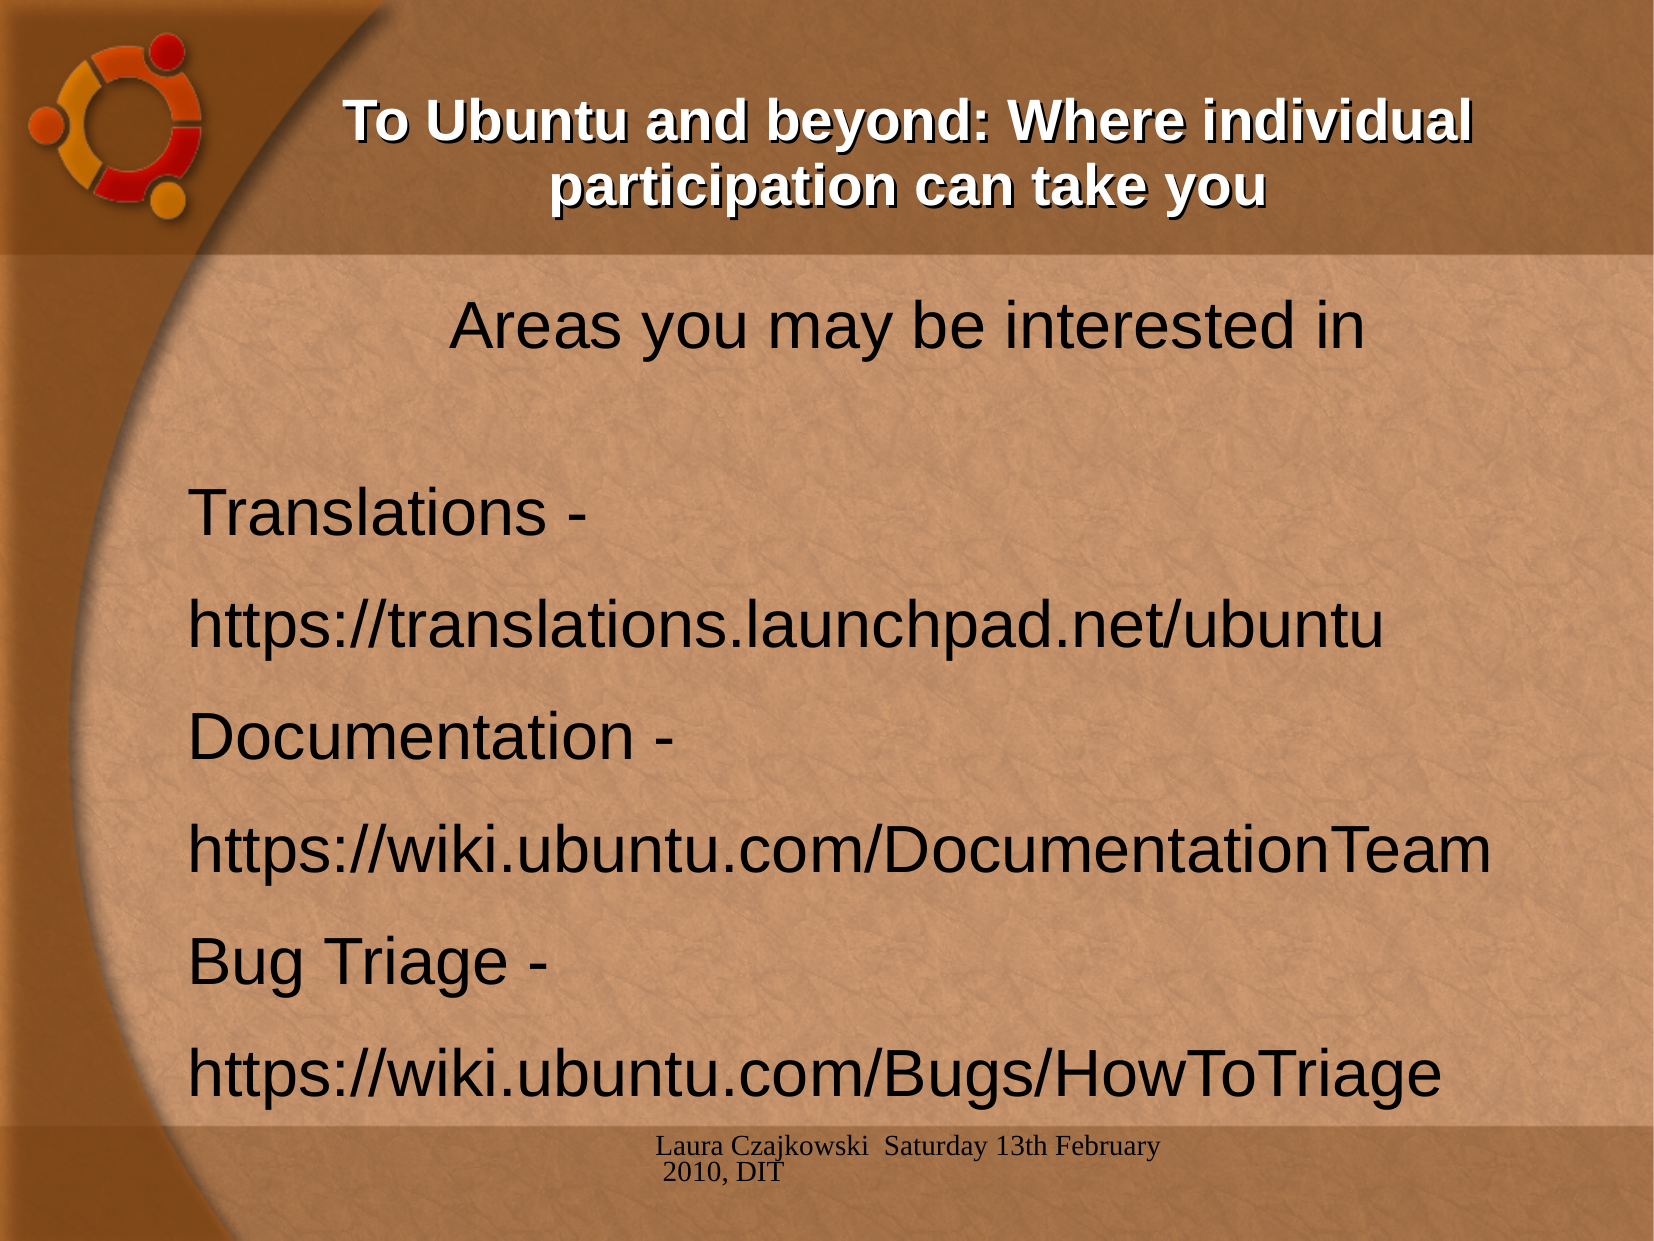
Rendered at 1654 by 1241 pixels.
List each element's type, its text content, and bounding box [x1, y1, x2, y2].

title To Ubuntu and beyond: Where individual participation can take you [187, 56, 1630, 242]
picture [0, 0, 1654, 1241]
subtitle Areas you may be interested in Translations - https://translations.launchpad.net/ubuntu Documentation - https://wiki.ubuntu.com/DocumentationTeam Bug Triage - https://wiki.ubuntu.com/Bugs/HowToTriage [187, 242, 1630, 1157]
